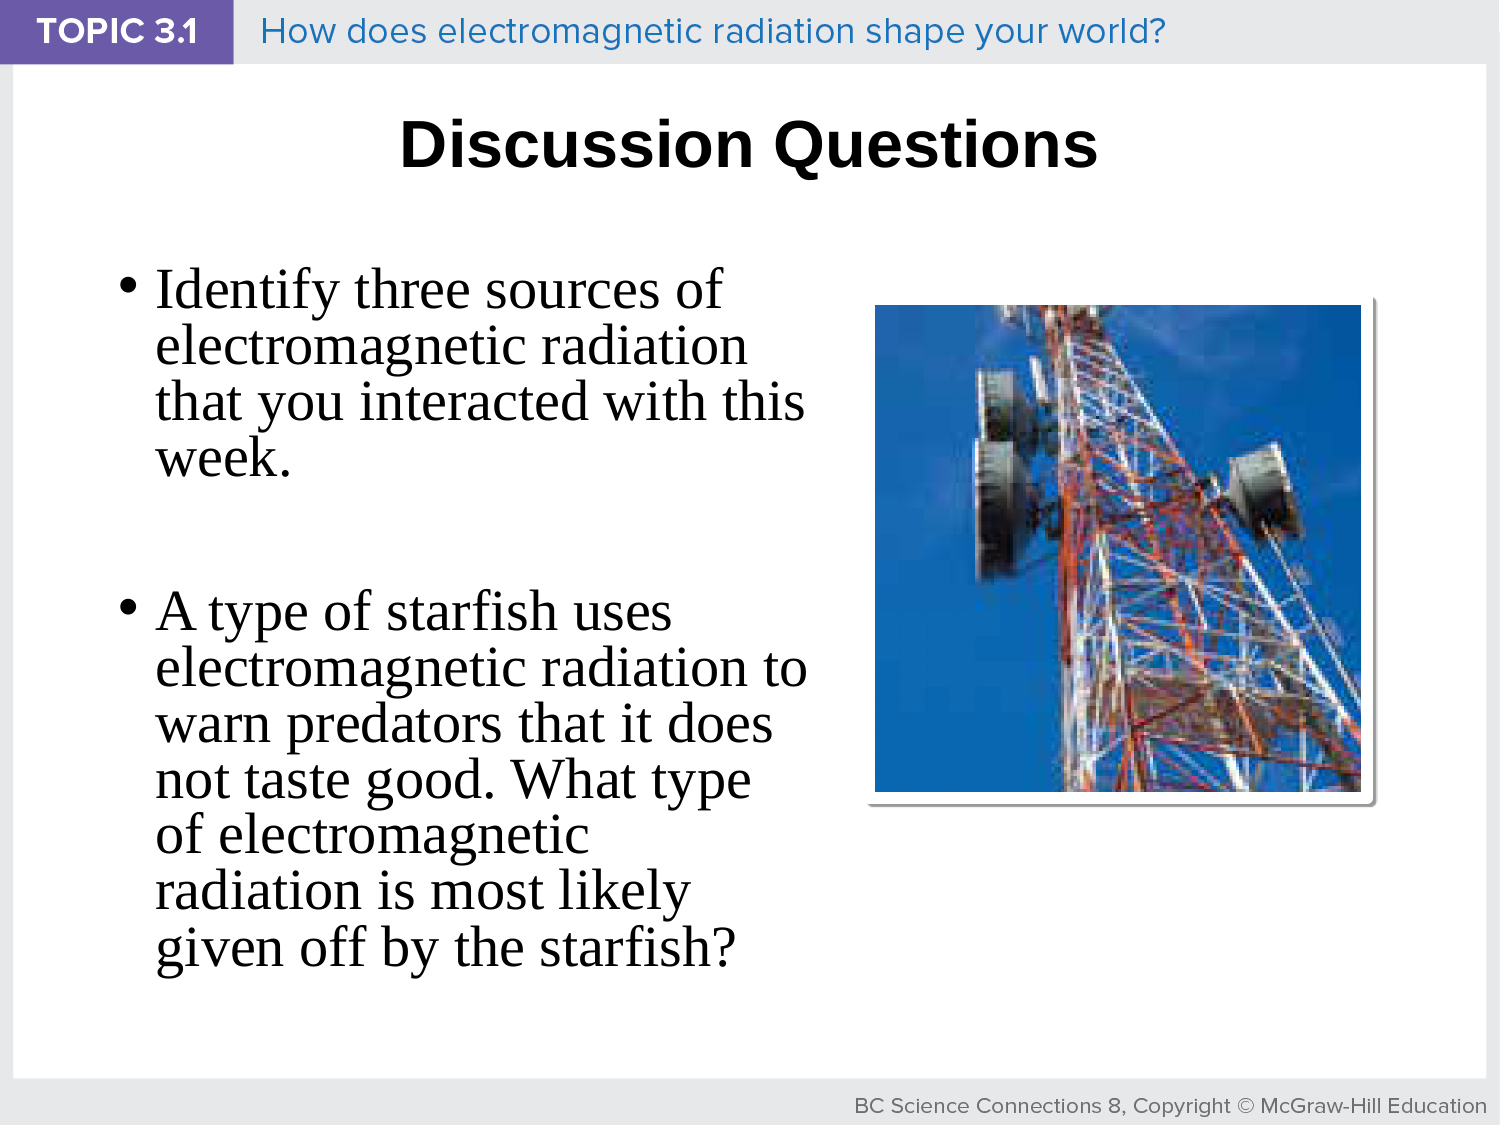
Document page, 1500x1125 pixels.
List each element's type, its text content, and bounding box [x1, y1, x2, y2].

title Discussion Questions [103, 59, 1397, 232]
picture [0, 0, 1500, 1082]
list Identify three sources of electromagnetic radiation that you interacted with this week. A type of starfish uses electromagnetic radiation to warn predators that it does not taste good. What type of electromagnetic radiation is most likely given off by the starfish? [103, 256, 825, 1014]
